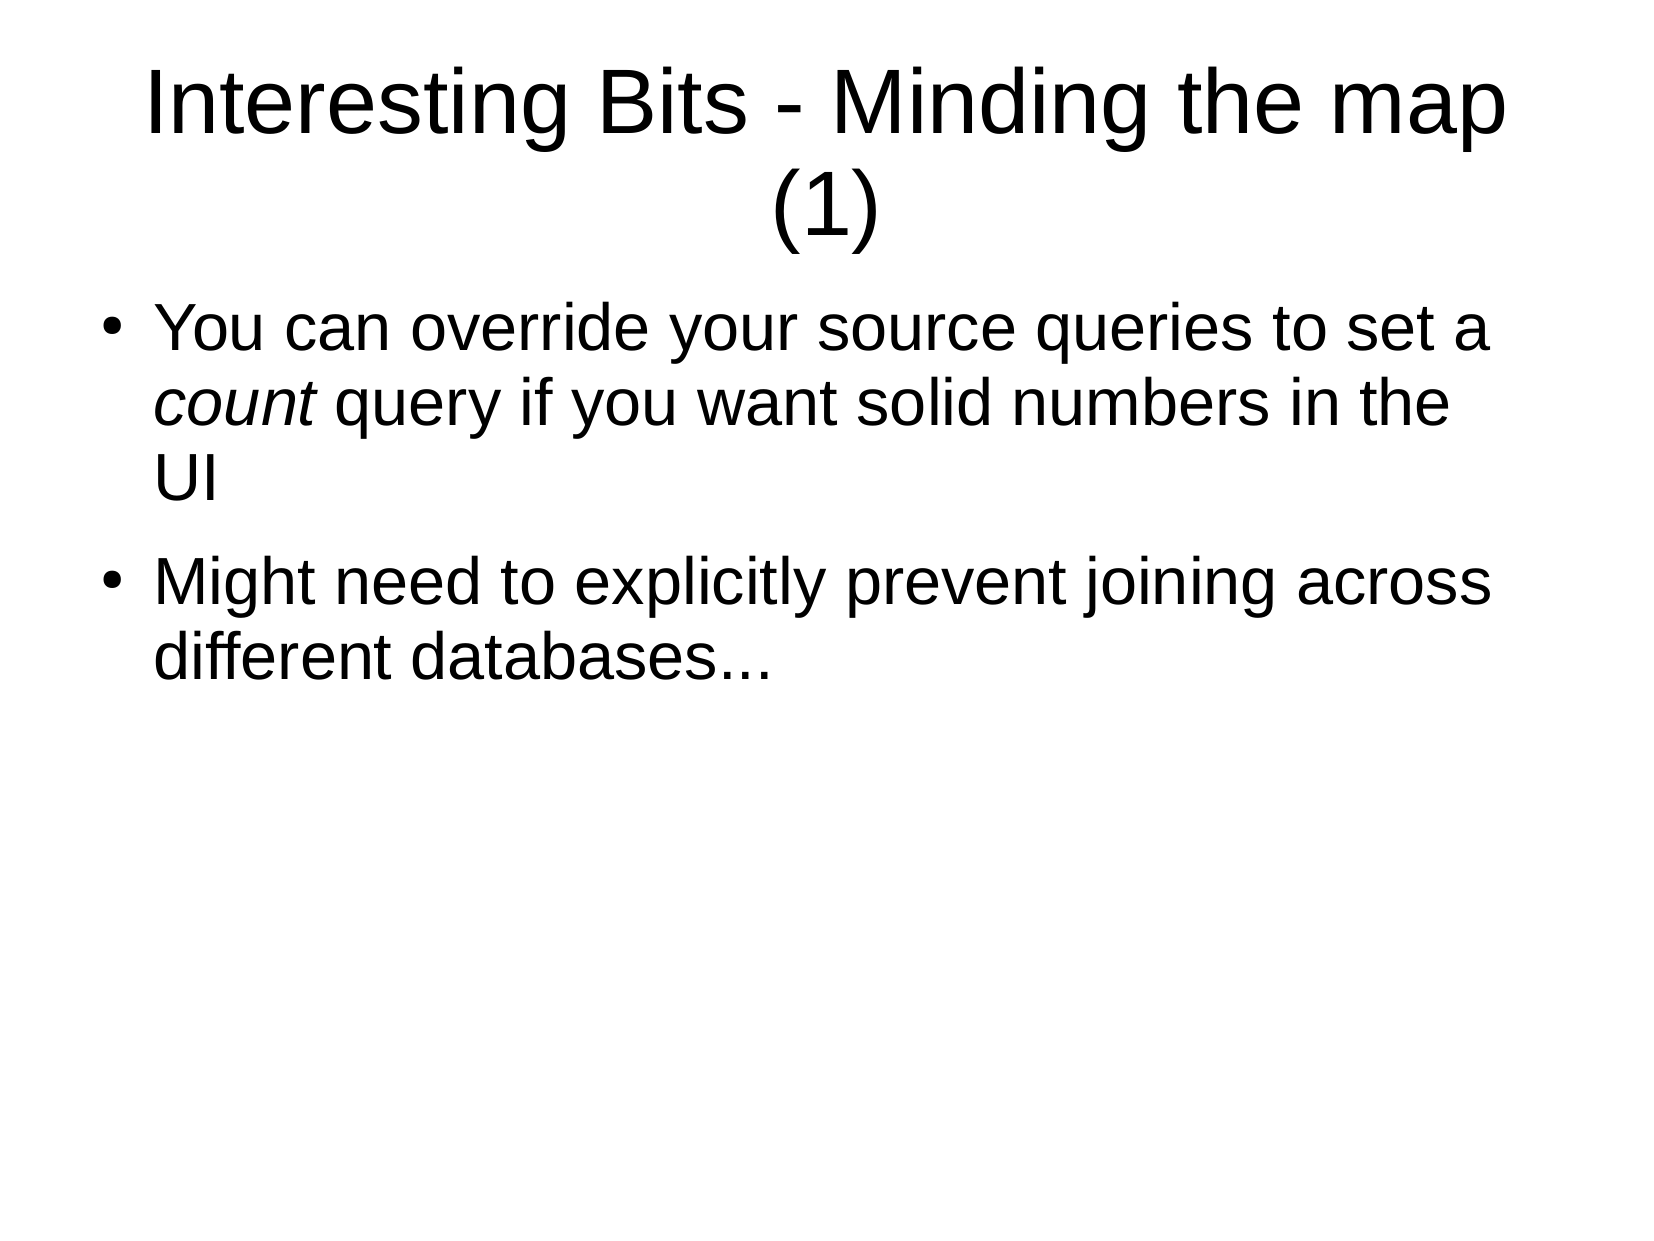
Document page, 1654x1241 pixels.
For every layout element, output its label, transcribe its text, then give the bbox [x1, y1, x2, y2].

list You can override your source queries to set a count query if you want solid numbers in the UI Might need to explicitly prevent joining across different databases... [82, 290, 1538, 1010]
title Interesting Bits - Minding the map (1) [82, 49, 1571, 257]
